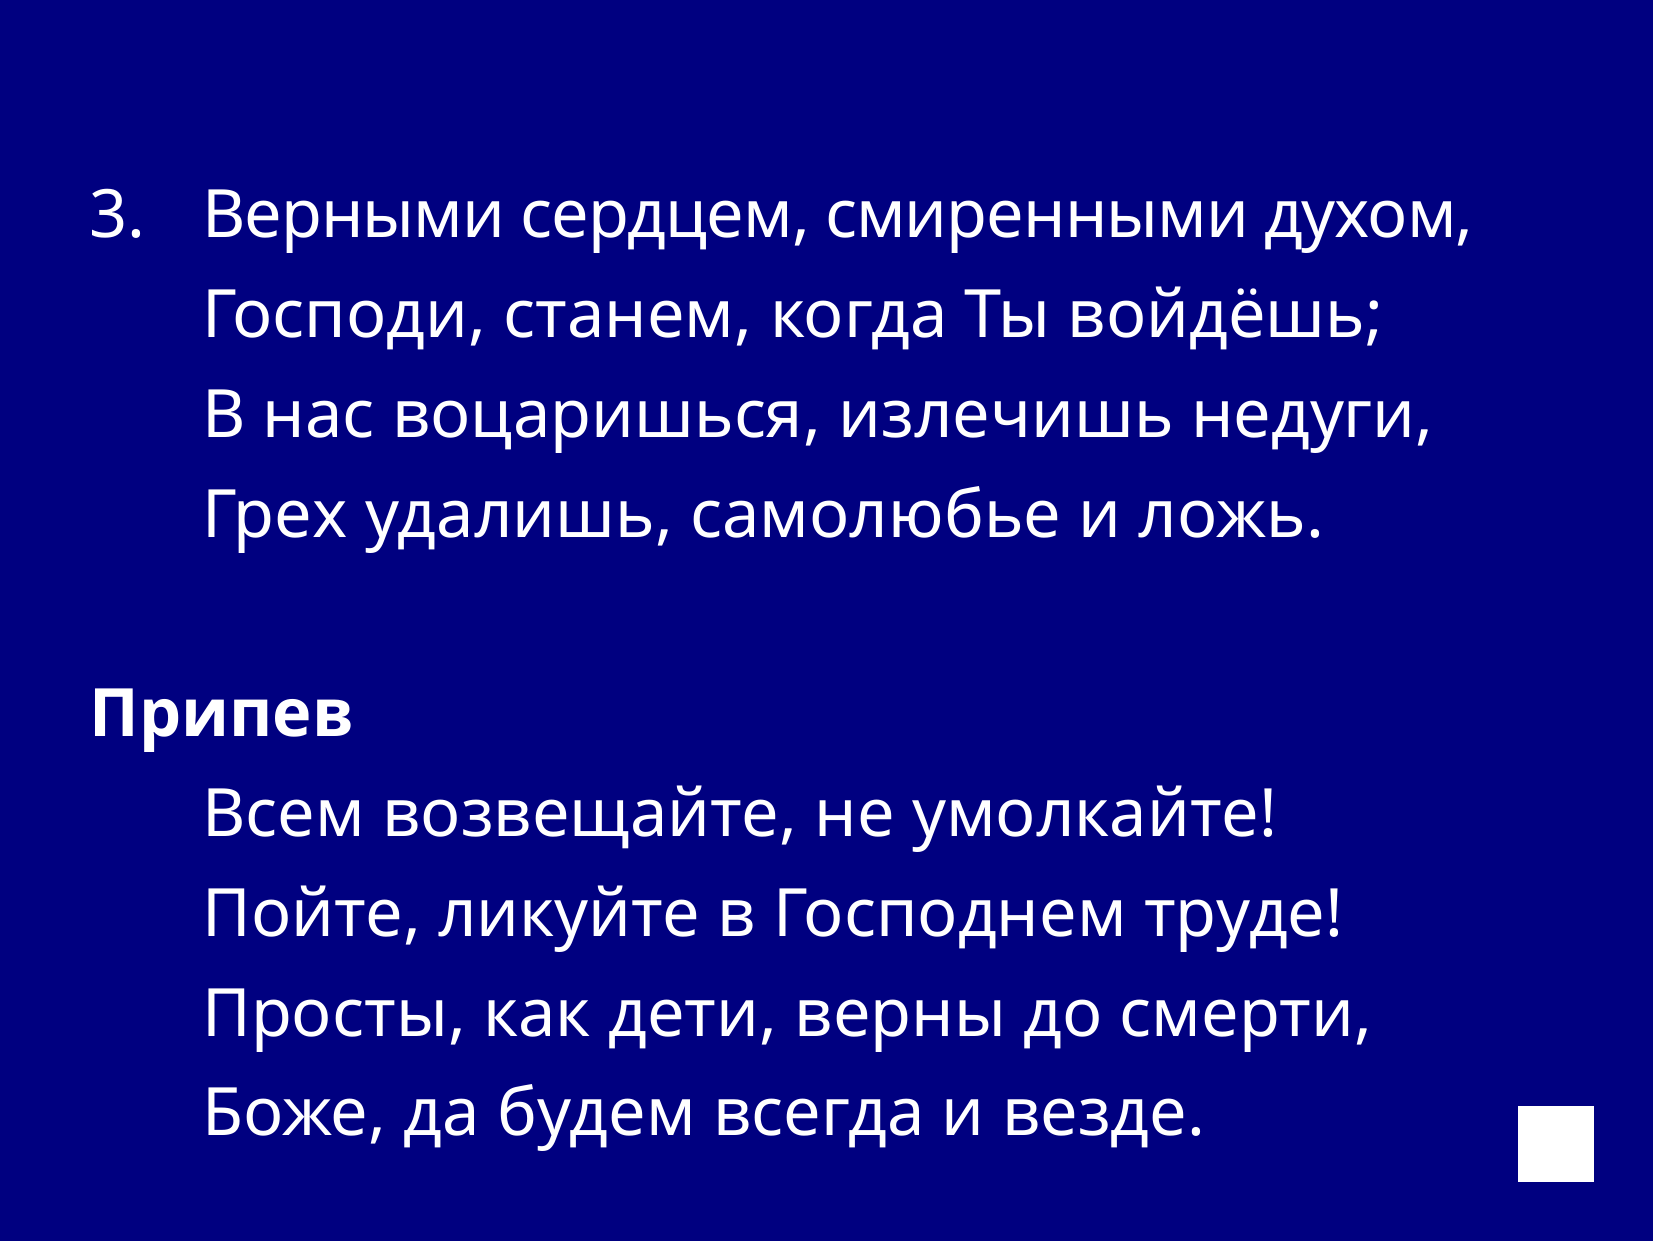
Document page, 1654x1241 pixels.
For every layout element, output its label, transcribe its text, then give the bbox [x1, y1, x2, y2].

text_box [1518, 1163, 1594, 1182]
text_box 3. Верными сердцем, смиренными духом, Господи, станем, когда Ты войдёшь; В нас воцаришься, излечишь недуги, Грех удалишь, самолюбье и ложь. Припев Всем возвещайте, не умолкайте! Пойте, ликуйте в Господнем труде! Просты, как дети, верны до смерти, Боже, да будем всегда и везде. [75, 150, 1651, 1163]
